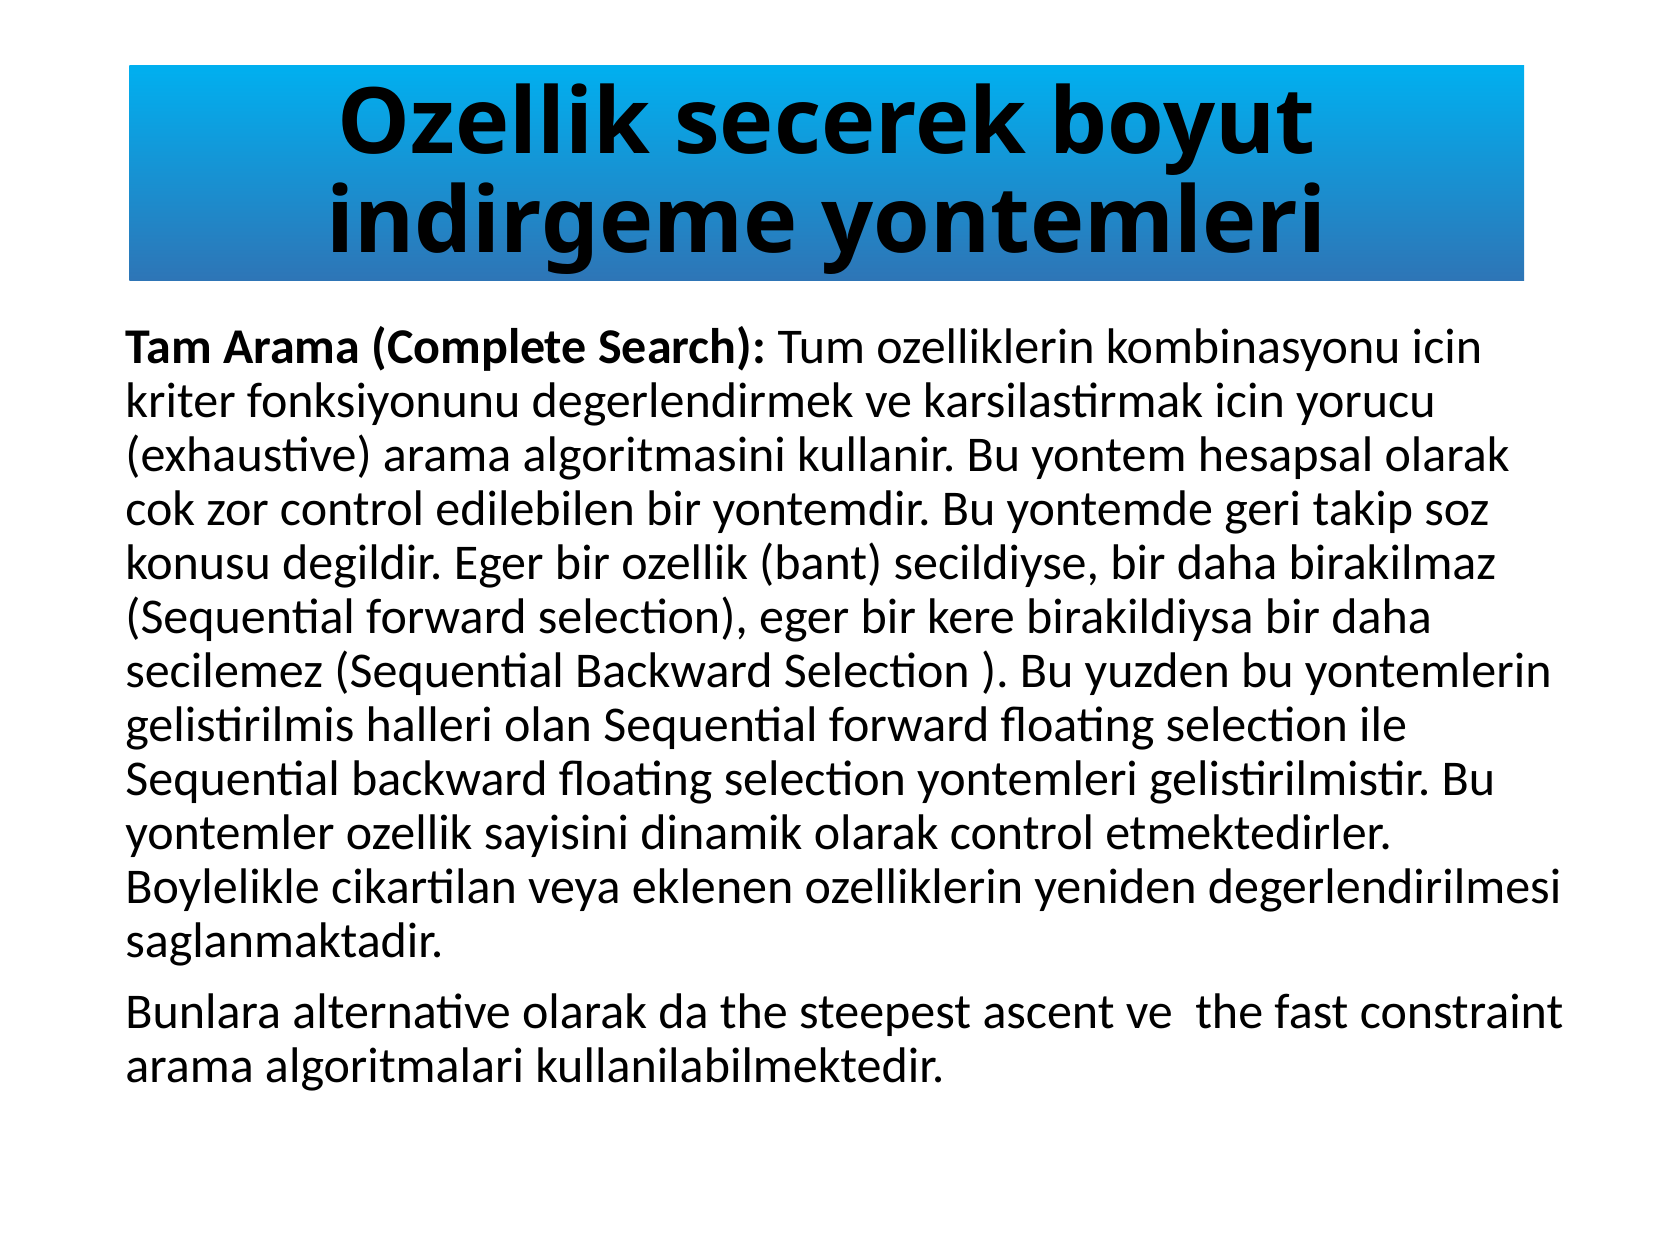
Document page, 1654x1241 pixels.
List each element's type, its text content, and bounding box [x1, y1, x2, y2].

text_box Tam Arama (Complete Search): Tum ozelliklerin kombinasyonu icin kriter fonksiyonunu degerlendirmek ve karsilastirmak icin yorucu (exhaustive) arama algoritmasini kullanir. Bu yontem hesapsal olarak cok zor control edilebilen bir yontemdir. Bu yontemde geri takip soz konusu degildir. Eger bir ozellik (bant) secildiyse, bir daha birakilmaz (Sequential forward selection), eger bir kere birakildiysa bir daha secilemez (Sequential Backward Selection ). Bu yuzden bu yontemlerin gelistirilmis halleri olan Sequential forward floating selection ile Sequential backward floating selection yontemleri gelistirilmistir. Bu yontemler ozellik sayisini dinamik olarak control etmektedirler. Boylelikle cikartilan veya eklenen ozelliklerin yeniden degerlendirilmesi saglanmaktadir. Bunlara alternative olarak da the steepest ascent ve the fast constraint arama algoritmalari kullanilabilmektedir. [110, 313, 1605, 1101]
text_box Ozellik secerek boyut indirgeme yontemleri [129, 65, 1525, 281]
